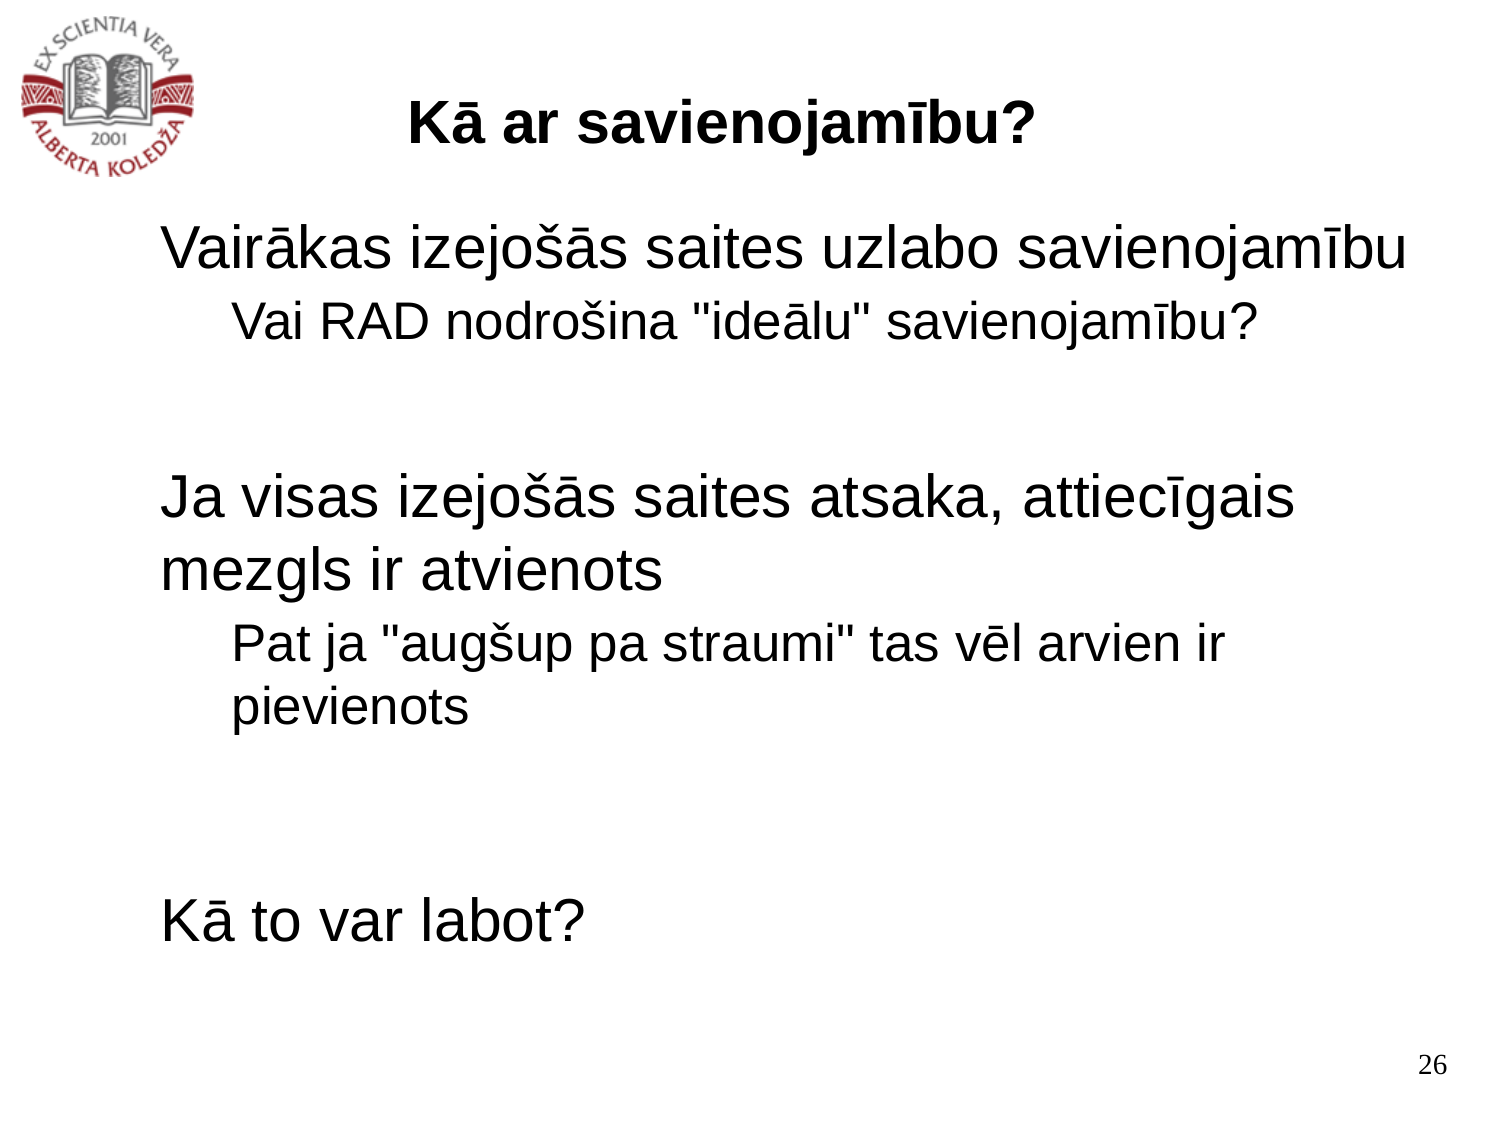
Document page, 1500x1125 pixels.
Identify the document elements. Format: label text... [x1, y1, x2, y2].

title Kā ar savienojamību? [50, 62, 1374, 175]
picture [21, 16, 194, 177]
list Vairākas izejošās saites uzlabo savienojamību Vai RAD nodrošina "ideālu" savienojamību? Ja visas izejošās saites atsaka, attiecīgais mezgls ir atvienots Pat ja "augšup pa straumi" tas vēl arvien ir pievienots Kā to var labot? [74, 200, 1463, 1101]
text_box <skaitlis> [1312, 1037, 1463, 1101]
